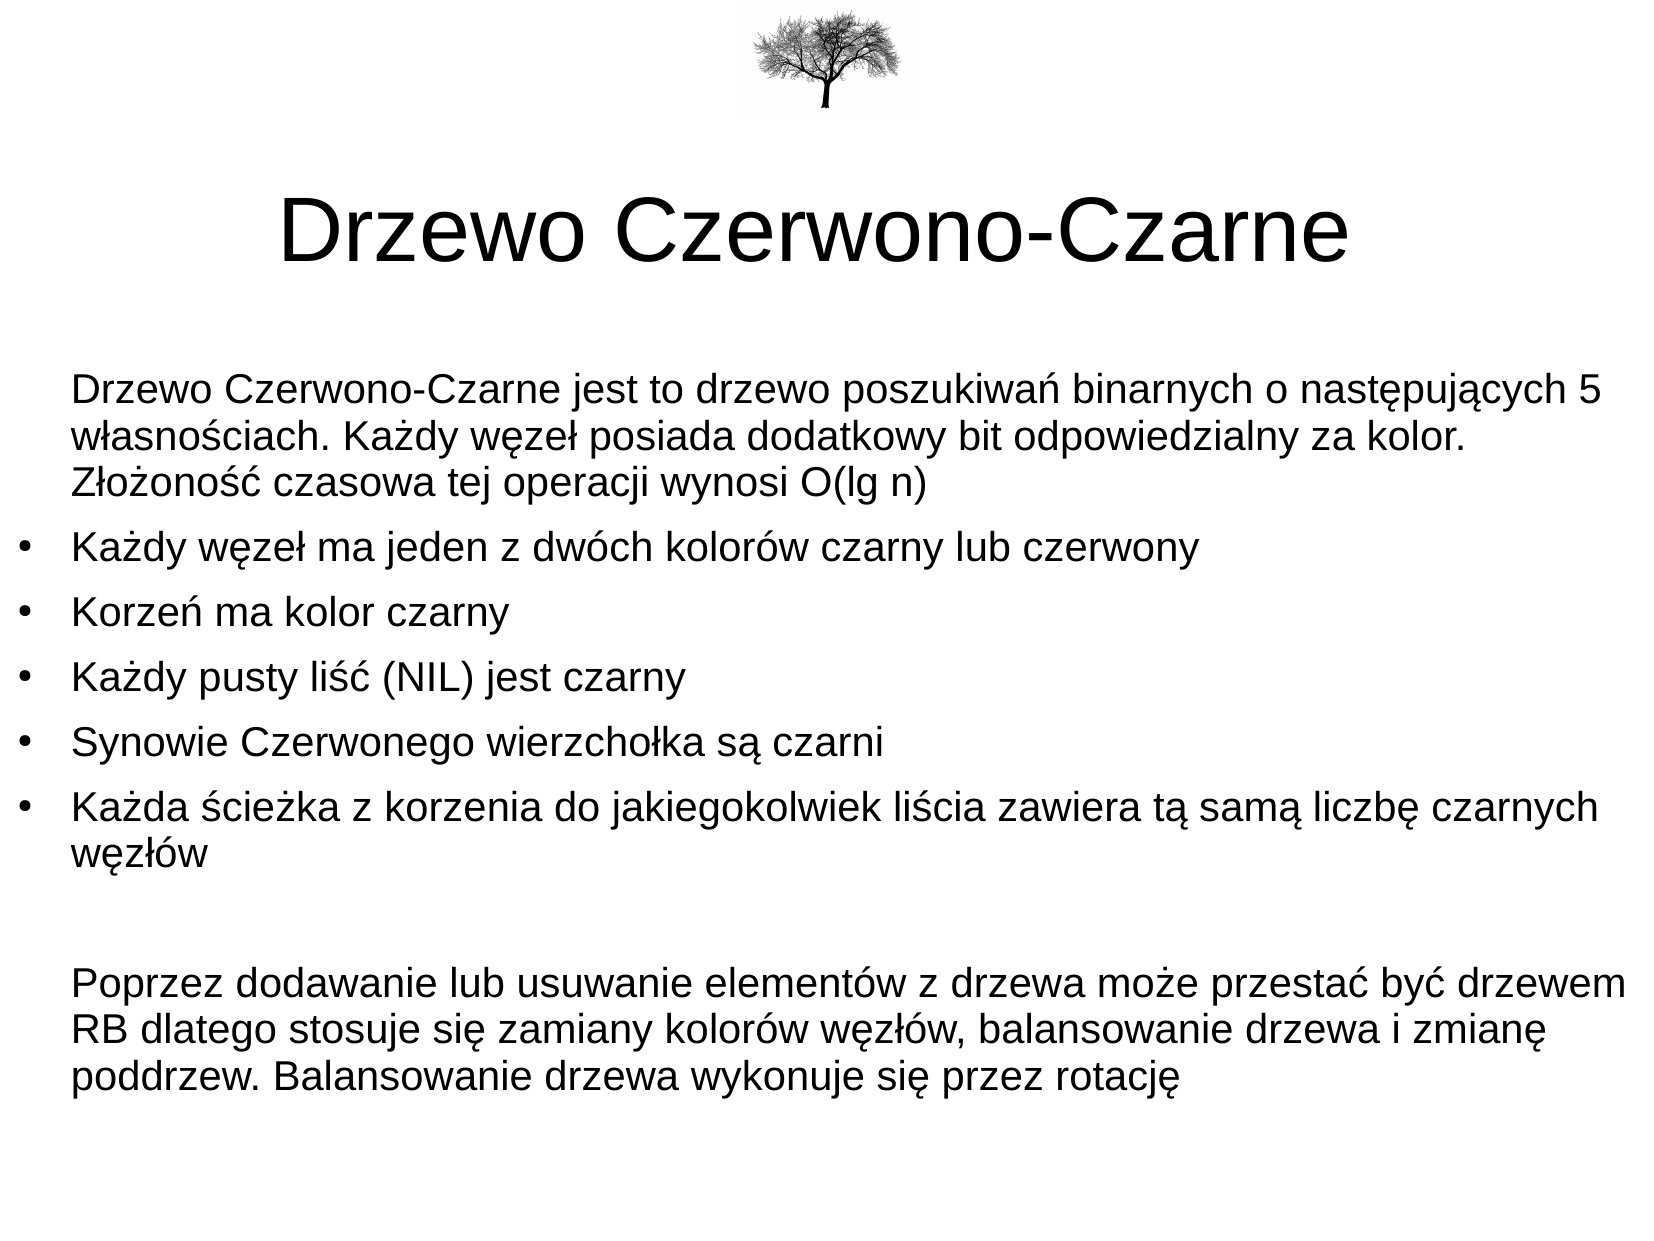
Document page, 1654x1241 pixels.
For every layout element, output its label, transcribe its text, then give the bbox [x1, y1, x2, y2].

title Drzewo Czerwono-Czarne [71, 126, 1560, 334]
list Drzewo Czerwono-Czarne jest to drzewo poszukiwań binarnych o następujących 5 własnościach. Każdy węzeł posiada dodatkowy bit odpowiedzialny za kolor. Złożoność czasowa tej operacji wynosi O(lg n) Każdy węzeł ma jeden z dwóch kolorów czarny lub czerwony Korzeń ma kolor czarny Każdy pusty liść (NIL) jest czarny Synowie Czerwonego wierzchołka są czarni Każda ścieżka z korzenia do jakiegokolwiek liścia zawiera tą samą liczbę czarnych węzłów Poprzez dodawanie lub usuwanie elementów z drzewa może przestać być drzewem RB dlatego stosuje się zamiany kolorów węzłów, balansowanie drzewa i zmianę poddrzew. Balansowanie drzewa wykonuje się przez rotację [0, 366, 1654, 1229]
picture [738, 0, 916, 119]
